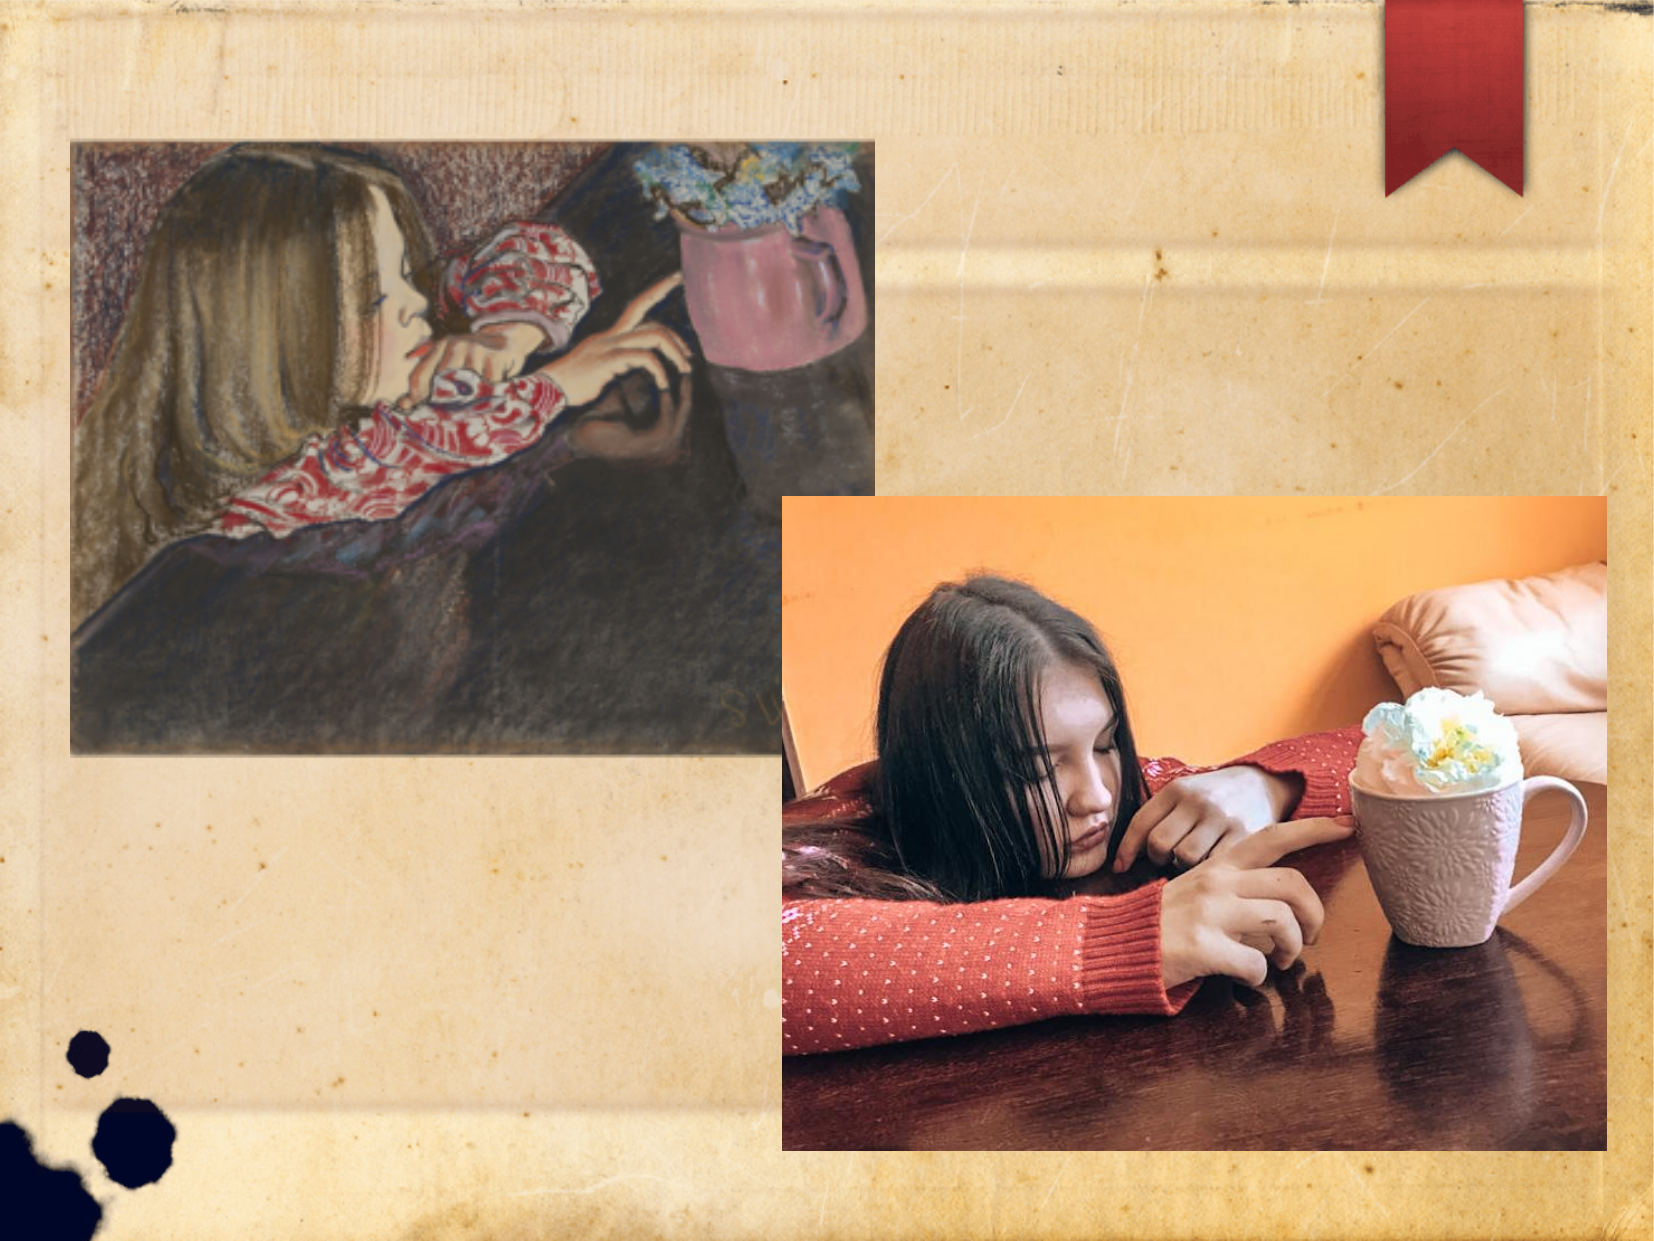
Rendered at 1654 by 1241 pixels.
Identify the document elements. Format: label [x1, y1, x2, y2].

picture [70, 47, 1607, 1151]
